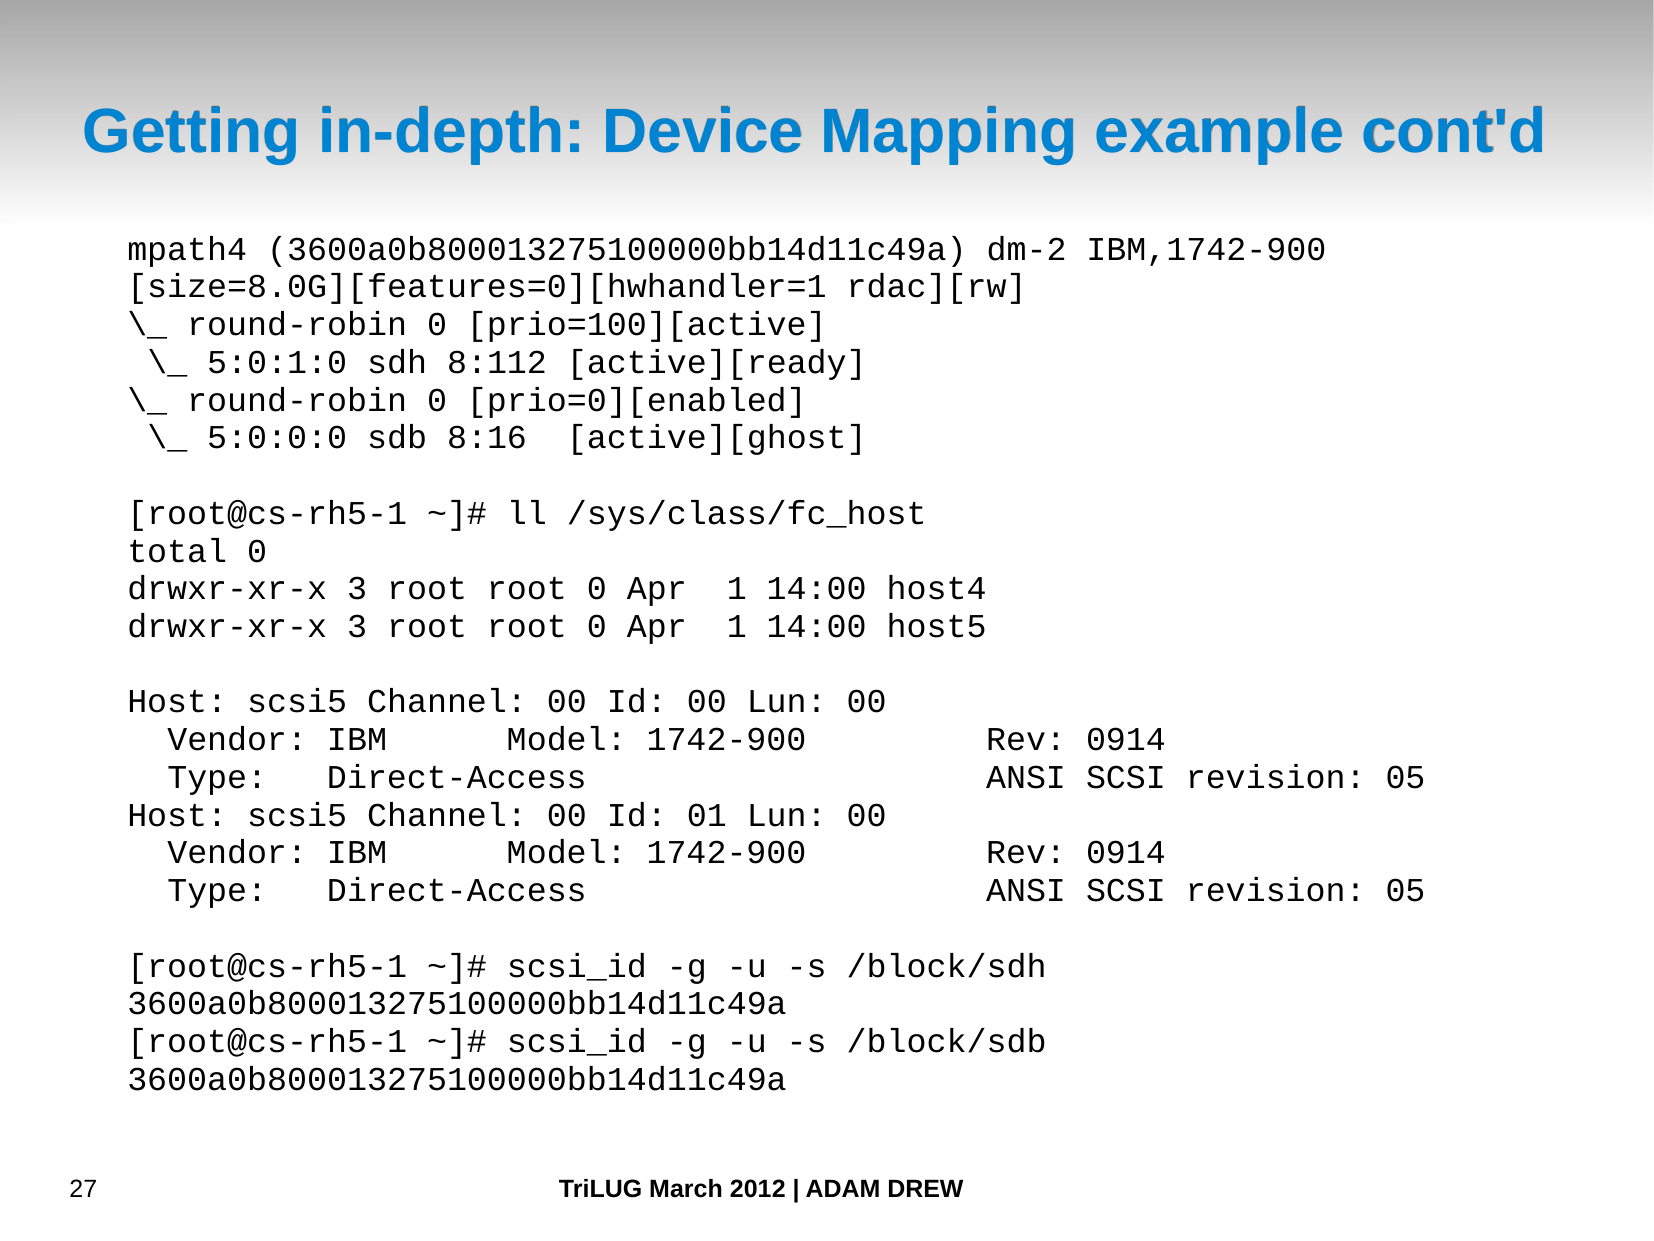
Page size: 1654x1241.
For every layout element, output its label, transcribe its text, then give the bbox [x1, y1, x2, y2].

picture [0, 0, 1654, 225]
text_box mpath4 (3600a0b800013275100000bb14d11c49a) dm-2 IBM,1742-900 [size=8.0G][features=0][hwhandler=1 rdac][rw] \_ round-robin 0 [prio=100][active] \_ 5:0:1:0 sdh 8:112 [active][ready] \_ round-robin 0 [prio=0][enabled] \_ 5:0:0:0 sdb 8:16 [active][ghost] [root@cs-rh5-1 ~]# ll /sys/class/fc_host total 0 drwxr-xr-x 3 root root 0 Apr 1 14:00 host4 drwxr-xr-x 3 root root 0 Apr 1 14:00 host5 Host: scsi5 Channel: 00 Id: 00 Lun: 00 Vendor: IBM Model: 1742-900 Rev: 0914 Type: Direct-Access ANSI SCSI revision: 05 Host: scsi5 Channel: 00 Id: 01 Lun: 00 Vendor: IBM Model: 1742-900 Rev: 0914 Type: Direct-Access ANSI SCSI revision: 05 [root@cs-rh5-1 ~]# scsi_id -g -u -s /block/sdh 3600a0b800013275100000bb14d11c49a [root@cs-rh5-1 ~]# scsi_id -g -u -s /block/sdb 3600a0b800013275100000bb14d11c49a [112, 225, 1576, 1221]
title Getting in-depth: Device Mapping example cont'd [82, 37, 1571, 226]
